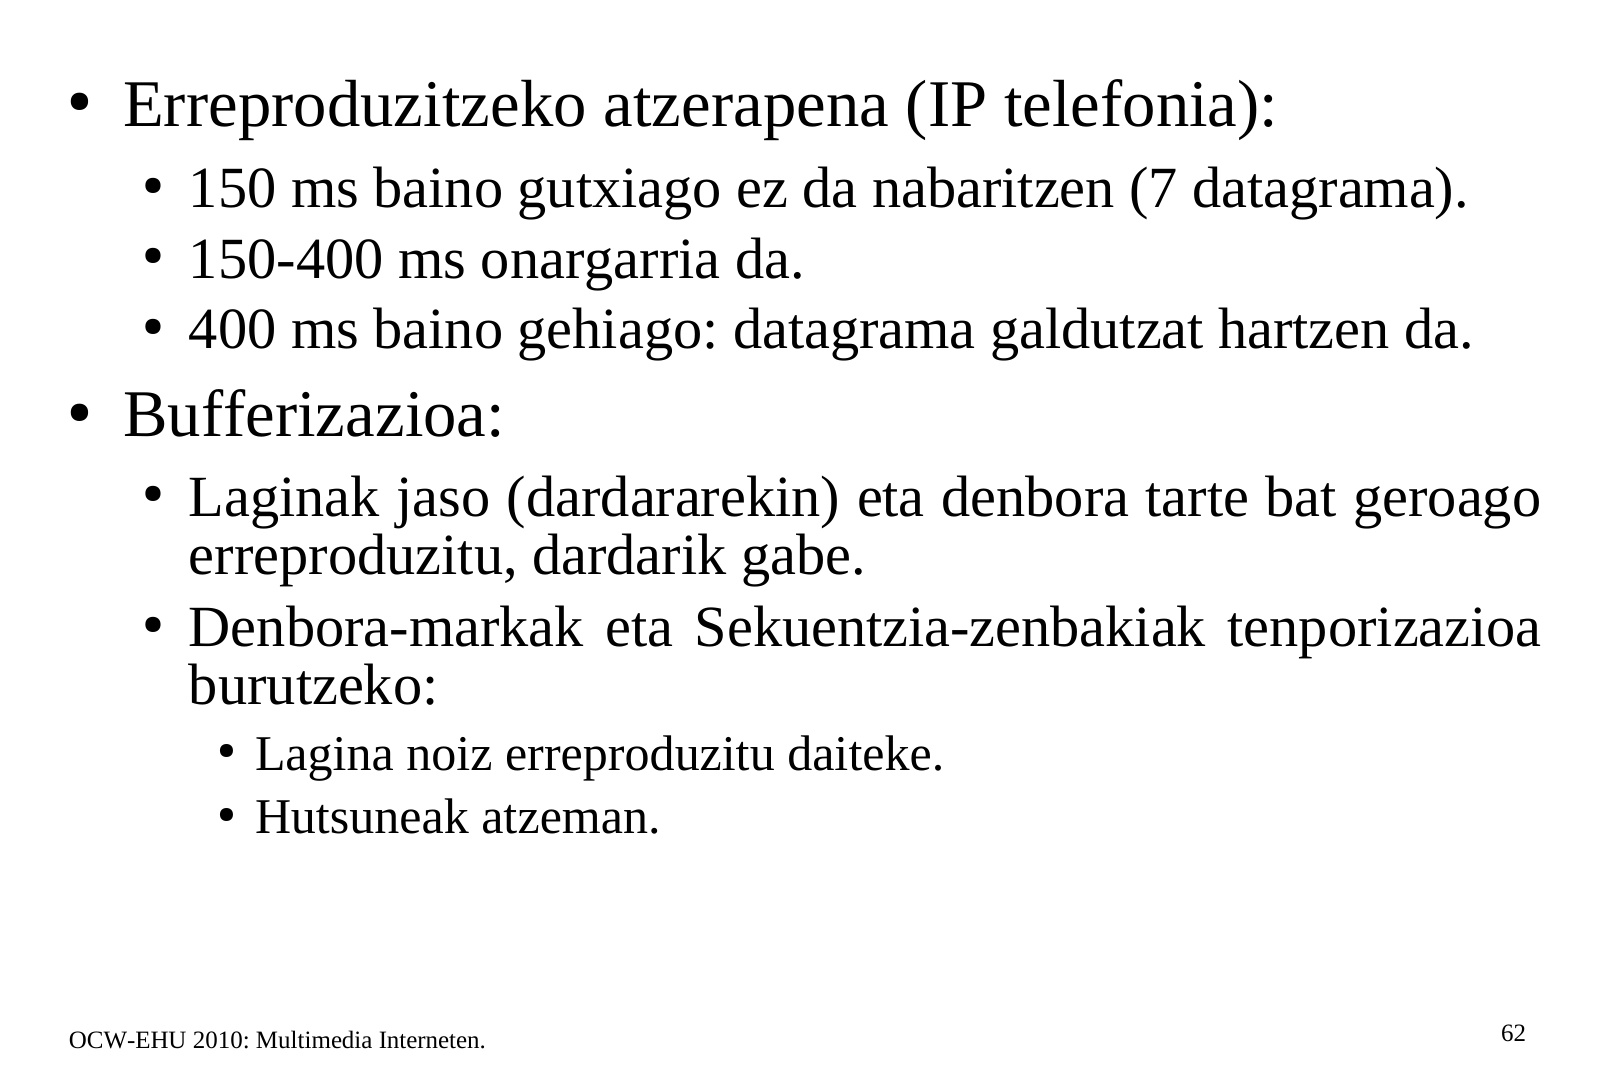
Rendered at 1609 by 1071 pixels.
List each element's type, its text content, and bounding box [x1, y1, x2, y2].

list Erreproduzitzeko atzerapena (IP telefonia): 150 ms baino gutxiago ez da nabaritzen (7 datagrama). 150-400 ms onargarria da. 400 ms baino gehiago: datagrama galdutzat hartzen da. Bufferizazioa: Laginak jaso (dardararekin) eta denbora tarte bat geroago erreproduzitu, dardarik gabe. Denbora-markak eta Sekuentzia-zenbakiak tenporizazioa burutzeko: Lagina noiz erreproduzitu daiteke. Hutsuneak atzeman. [52, 59, 1565, 999]
